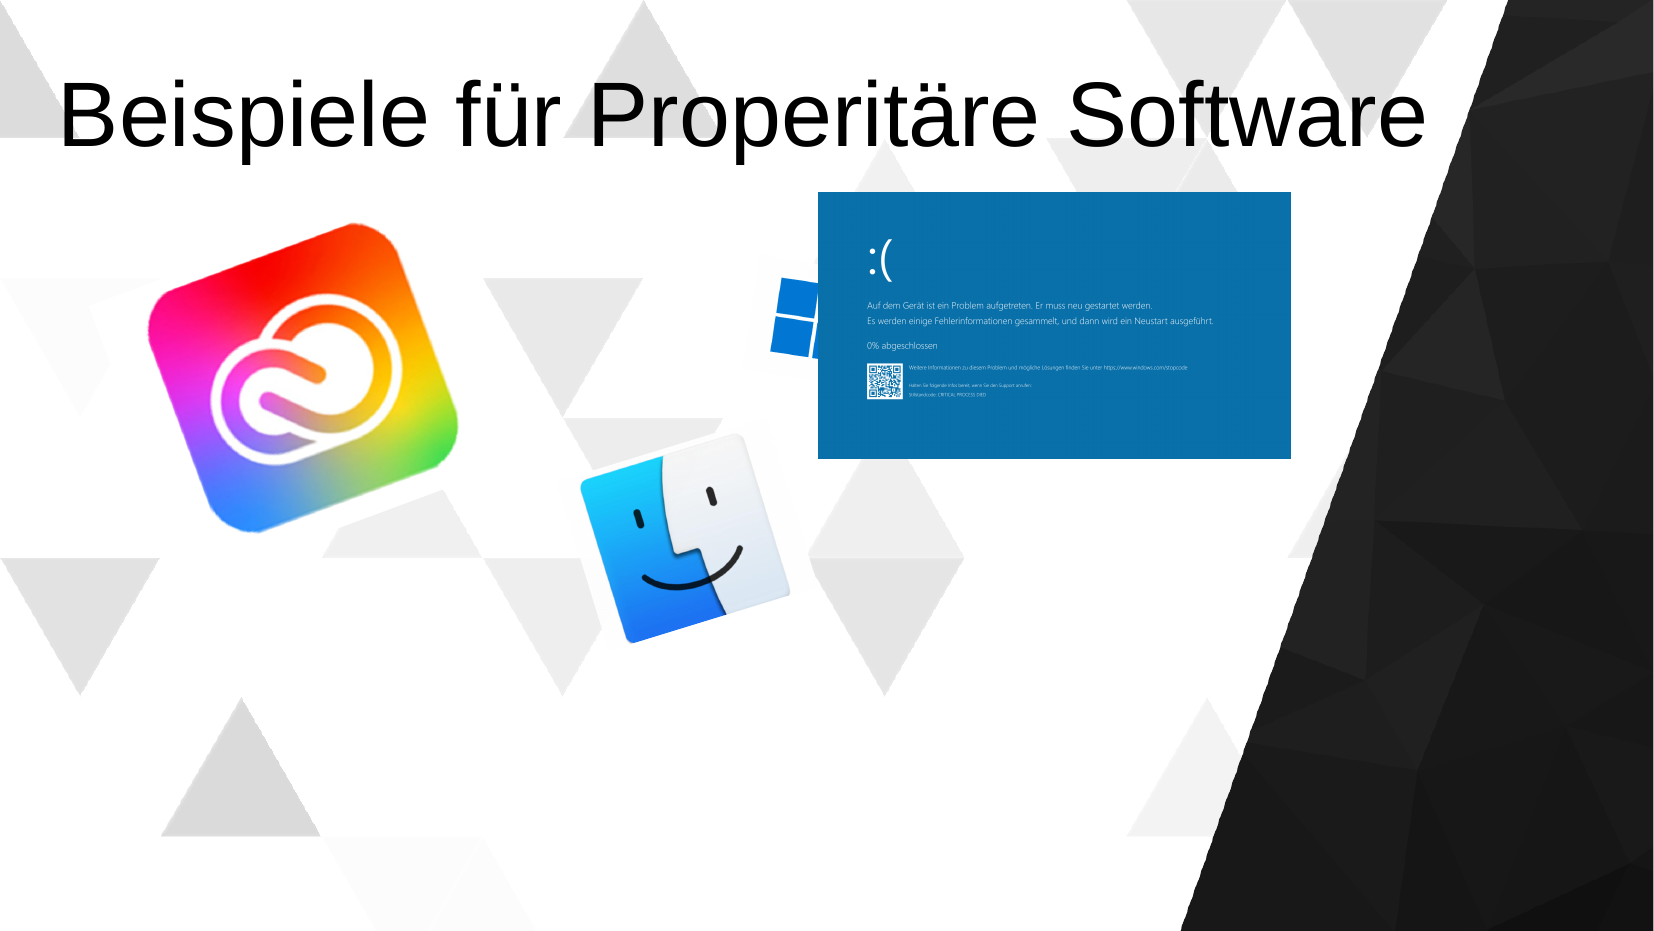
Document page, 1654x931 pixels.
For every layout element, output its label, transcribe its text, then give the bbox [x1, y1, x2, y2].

title Beispiele für Properitäre Software [0, 37, 1489, 193]
picture [0, 0, 1654, 931]
